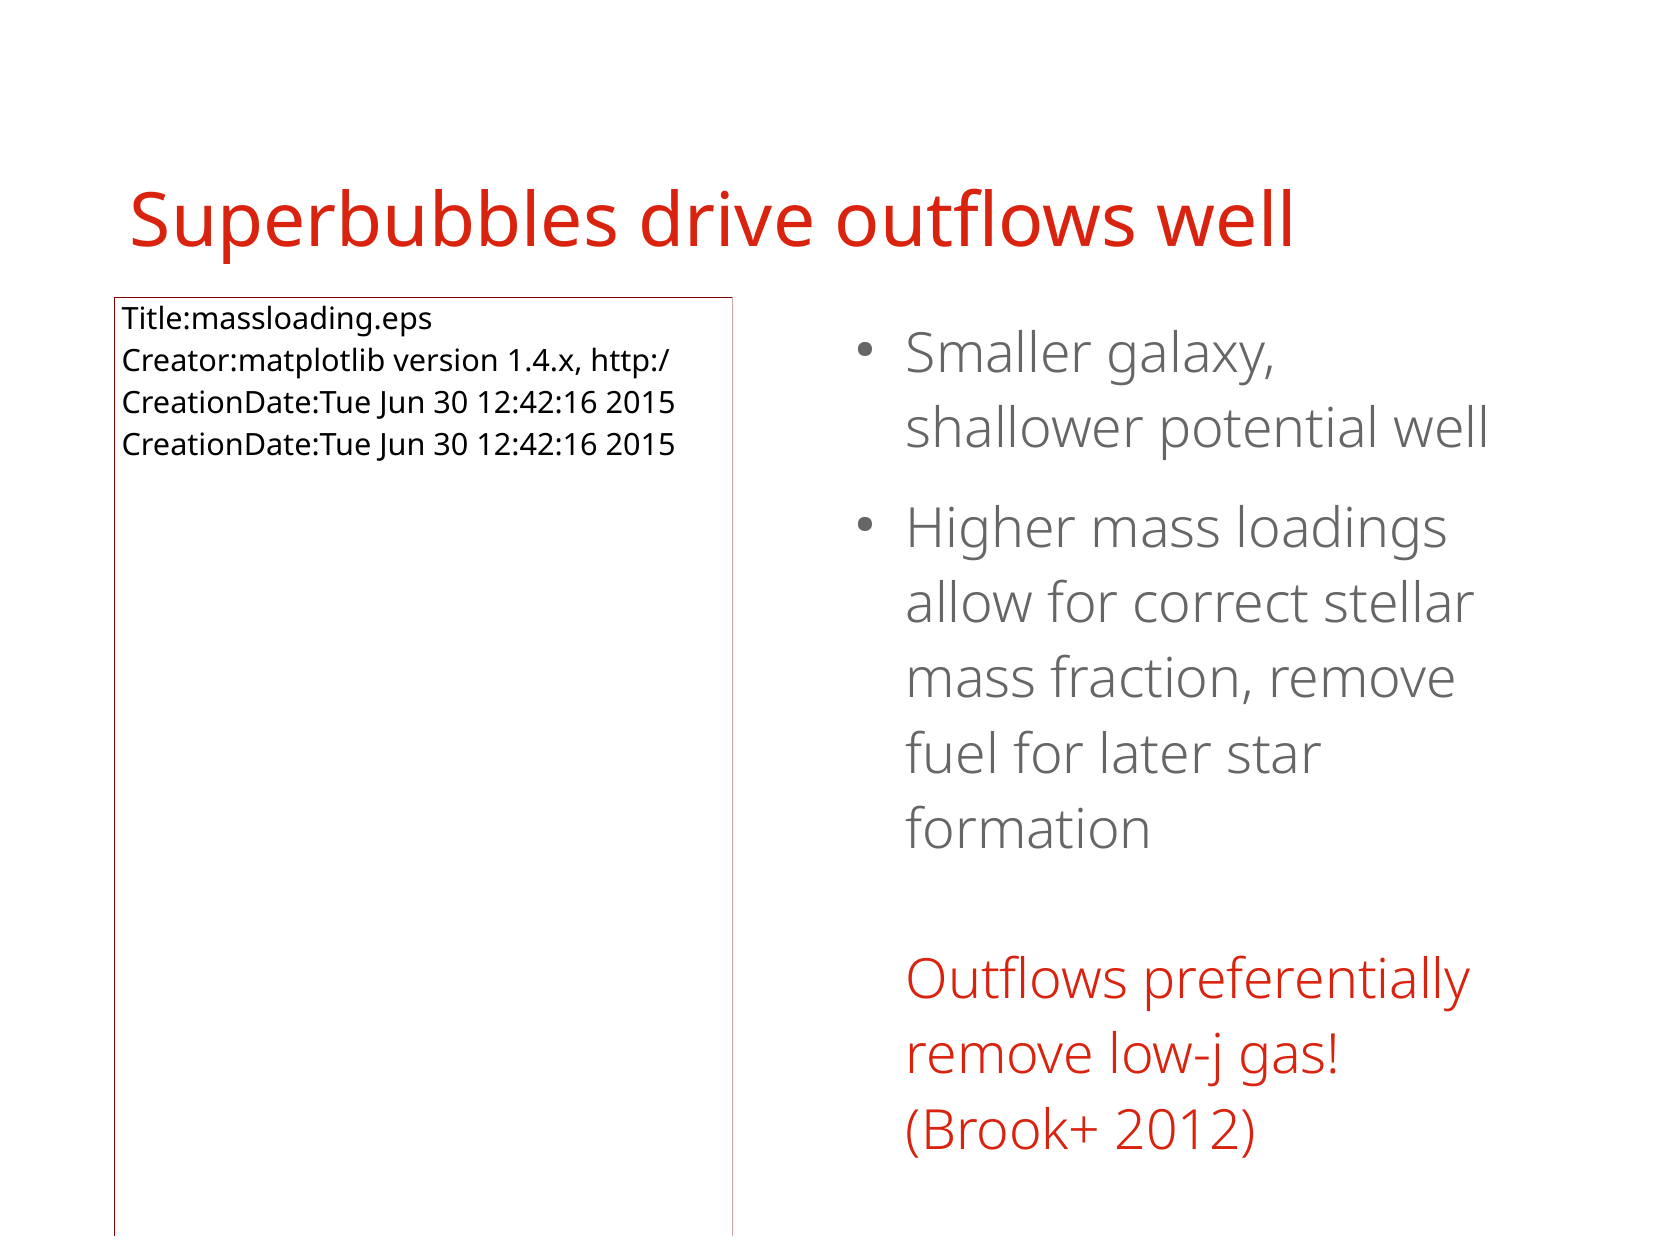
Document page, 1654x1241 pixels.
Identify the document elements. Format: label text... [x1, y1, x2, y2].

title Superbubbles drive outflows well [129, 153, 1518, 281]
list Smaller galaxy, shallower potential well Higher mass loadings allow for correct stellar mass fraction, remove fuel for later star formation Outflows preferentially remove low-j gas! (Brook+ 2012) [838, 313, 1516, 1182]
picture [111, 295, 733, 1236]
